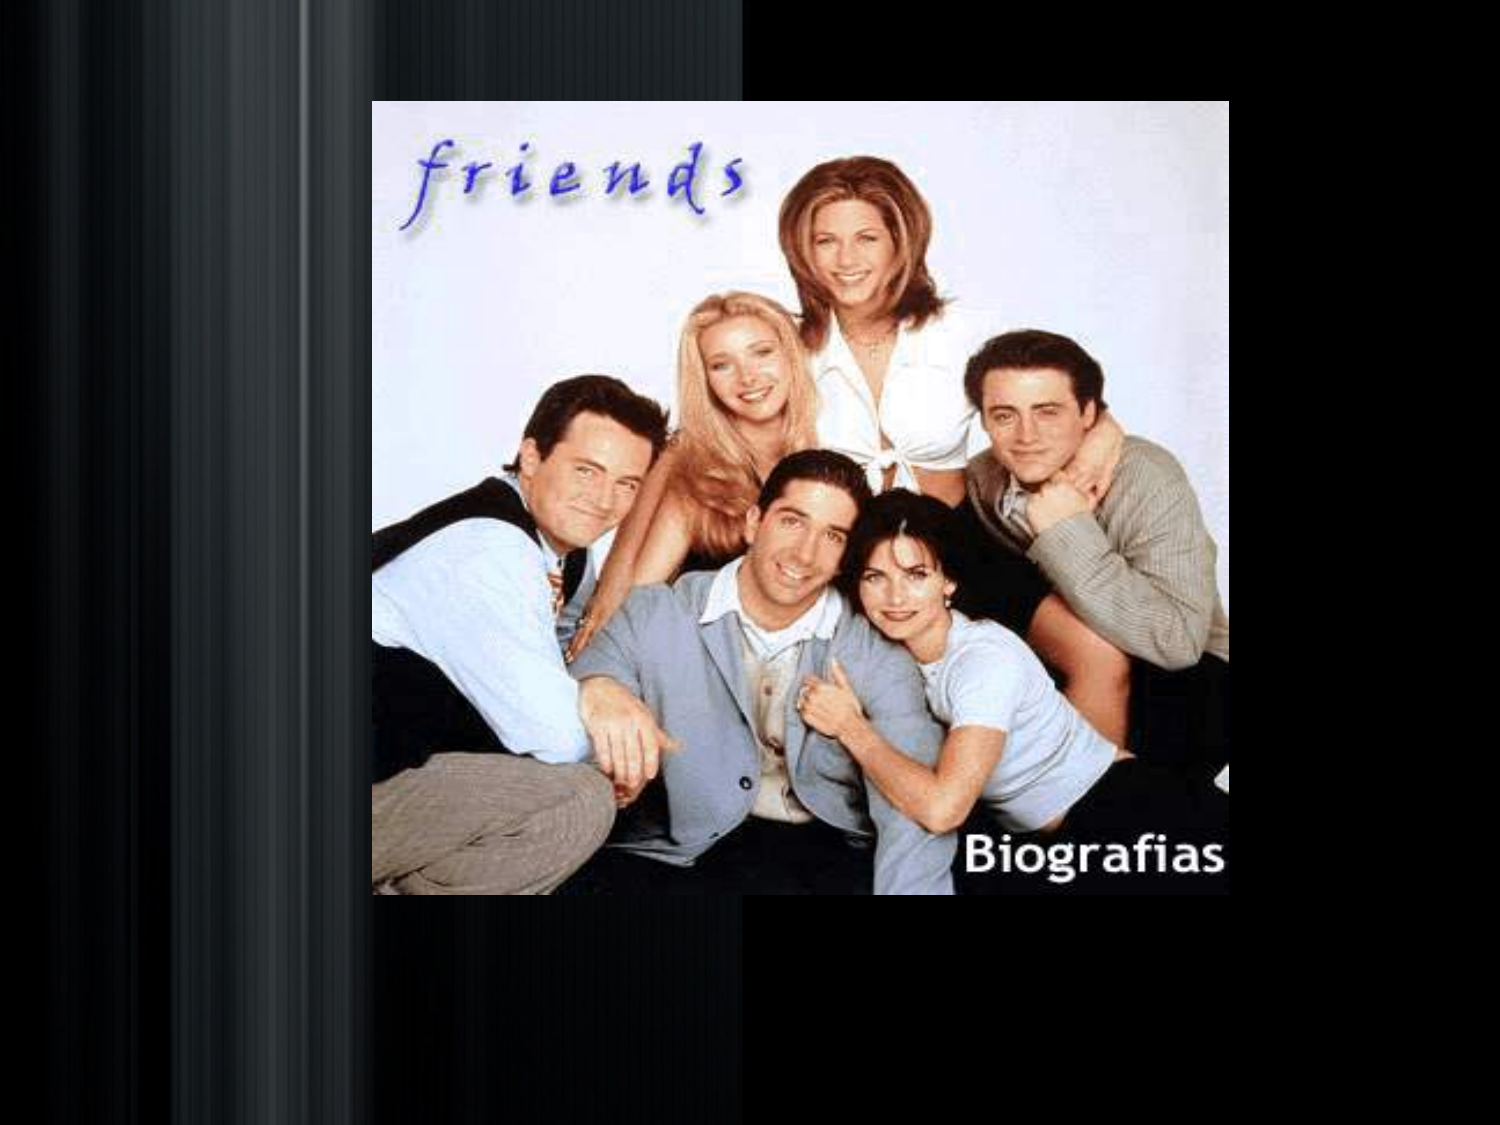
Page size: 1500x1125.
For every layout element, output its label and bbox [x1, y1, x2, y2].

picture [0, 0, 1229, 1125]
